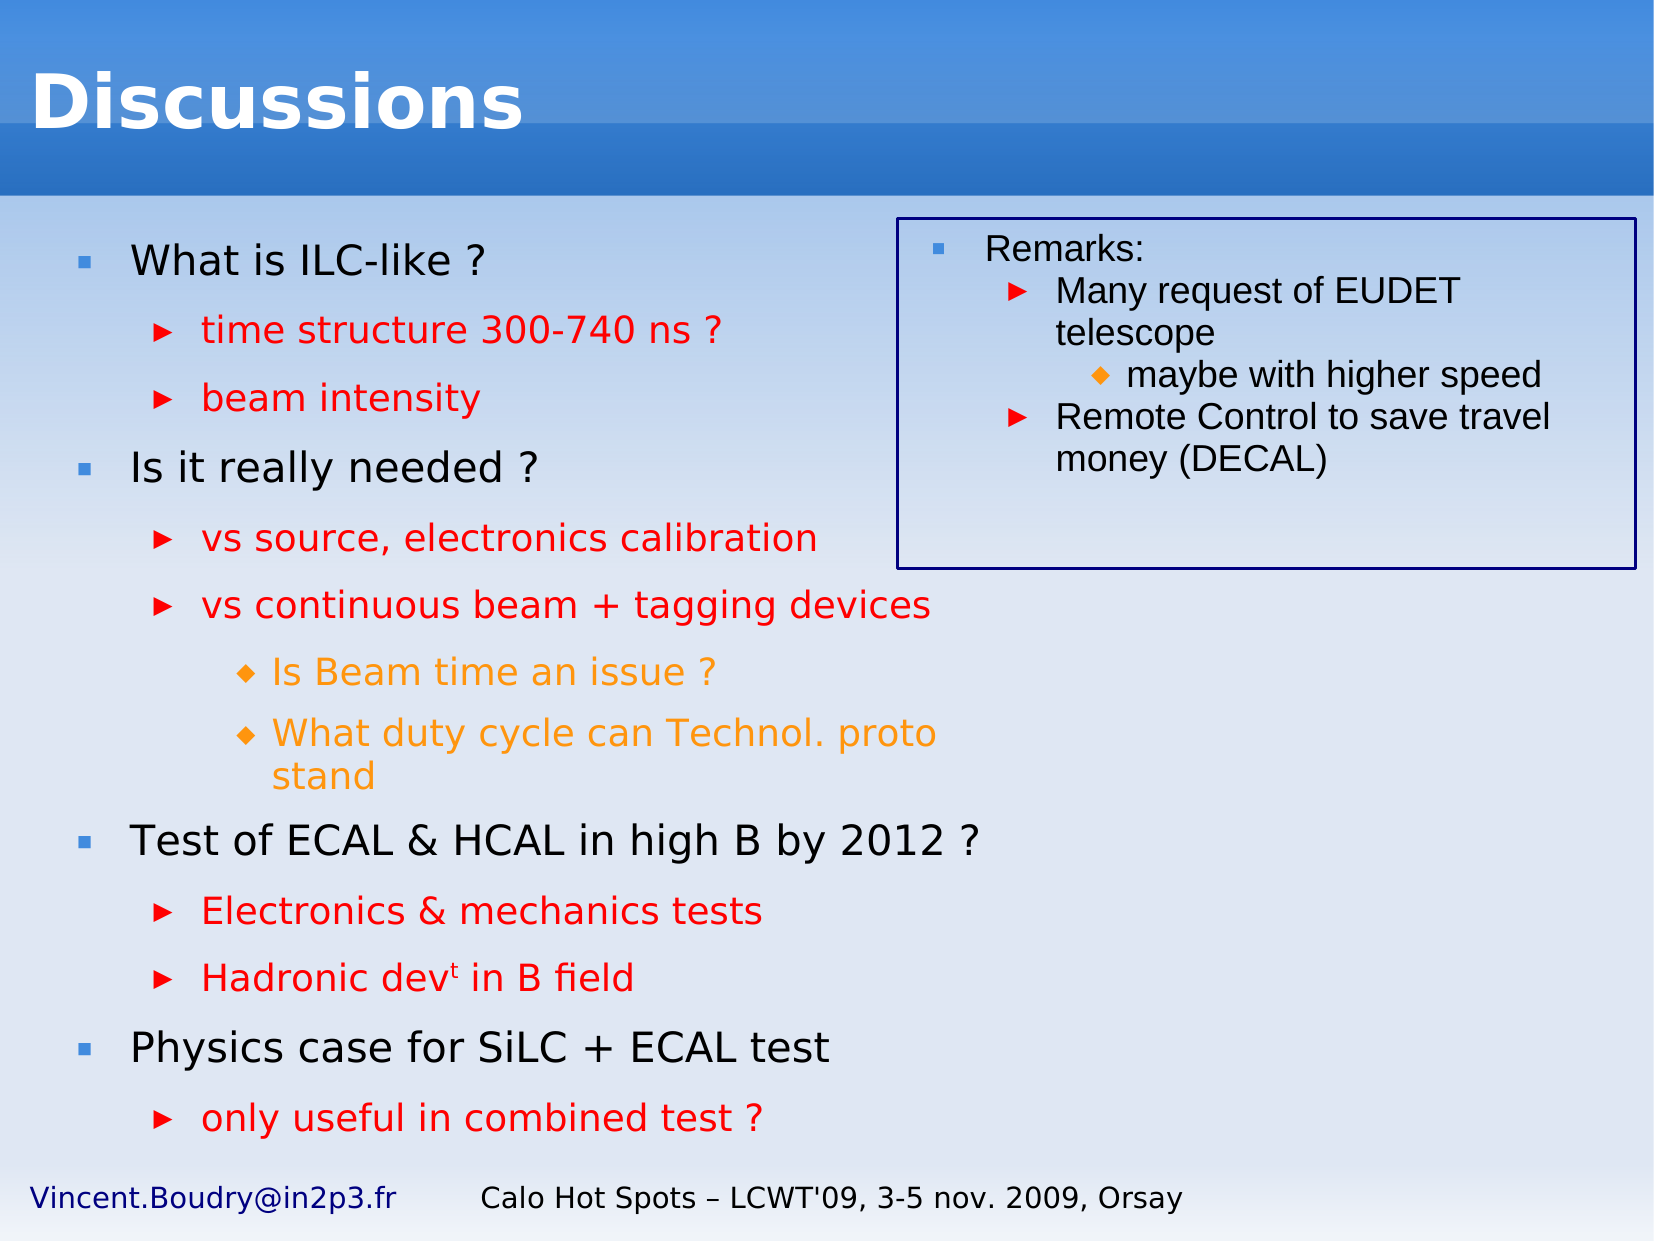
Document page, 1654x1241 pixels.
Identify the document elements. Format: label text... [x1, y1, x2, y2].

list What is ILC-like ? time structure 300-740 ns ? beam intensity Is it really needed ? vs source, electronics calibration vs continuous beam + tagging devices Is Beam time an issue ? What duty cycle can Technol. proto stand Test of ECAL & HCAL in high B by 2012 ? Electronics & mechanics tests Hadronic devt in B field Physics case for SiLC + ECAL test only useful in combined test ? [59, 236, 1034, 1213]
picture [0, 0, 1654, 1241]
title Discussions [29, 7, 1654, 200]
text_box Remarks: Many request of EUDET telescope maybe with higher speed Remote Control to save travel money (DECAL) [897, 218, 1636, 569]
